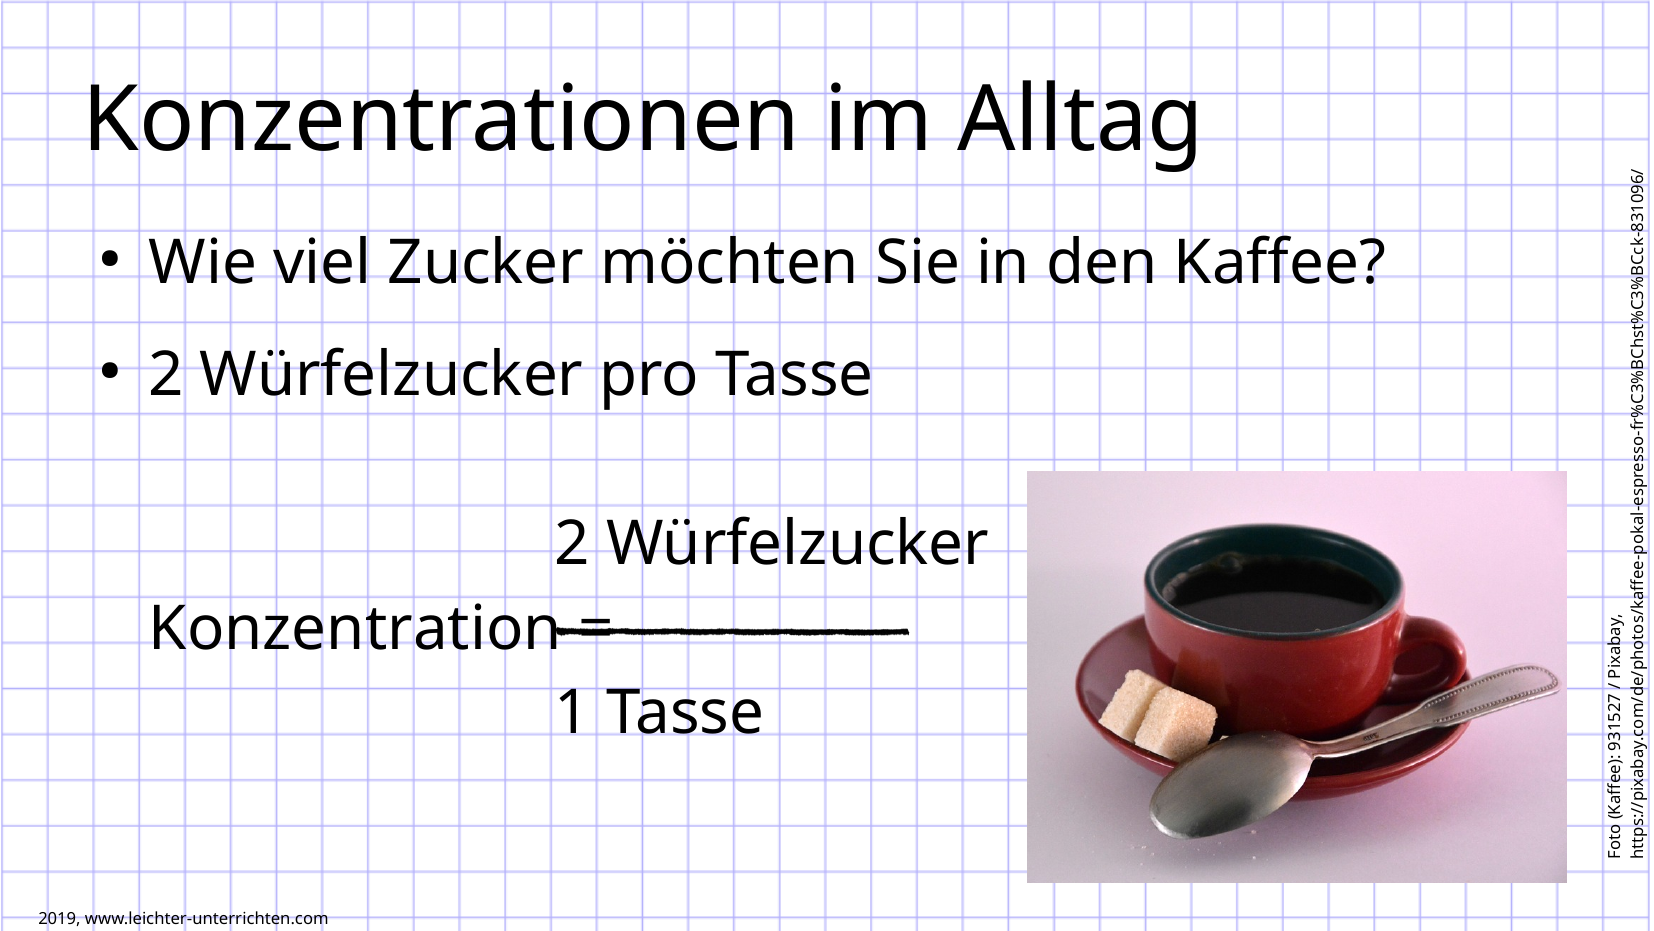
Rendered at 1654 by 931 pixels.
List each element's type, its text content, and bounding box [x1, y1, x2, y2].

title Konzentrationen im Alltag [82, 37, 1571, 193]
list Wie viel Zucker möchten Sie in den Kaffee? 2 Würfelzucker pro Tasse 2 Würfelzucker Konzentration = 1 Tasse [82, 217, 1571, 758]
text_box Foto (Kaffee): 931527 / Pixabay, https://pixabay.com/de/photos/kaffee-pokal-espresso-fr%C3%BChst%C3%BCck-831096/ [1594, 332, 1654, 875]
picture [0, 0, 1654, 931]
